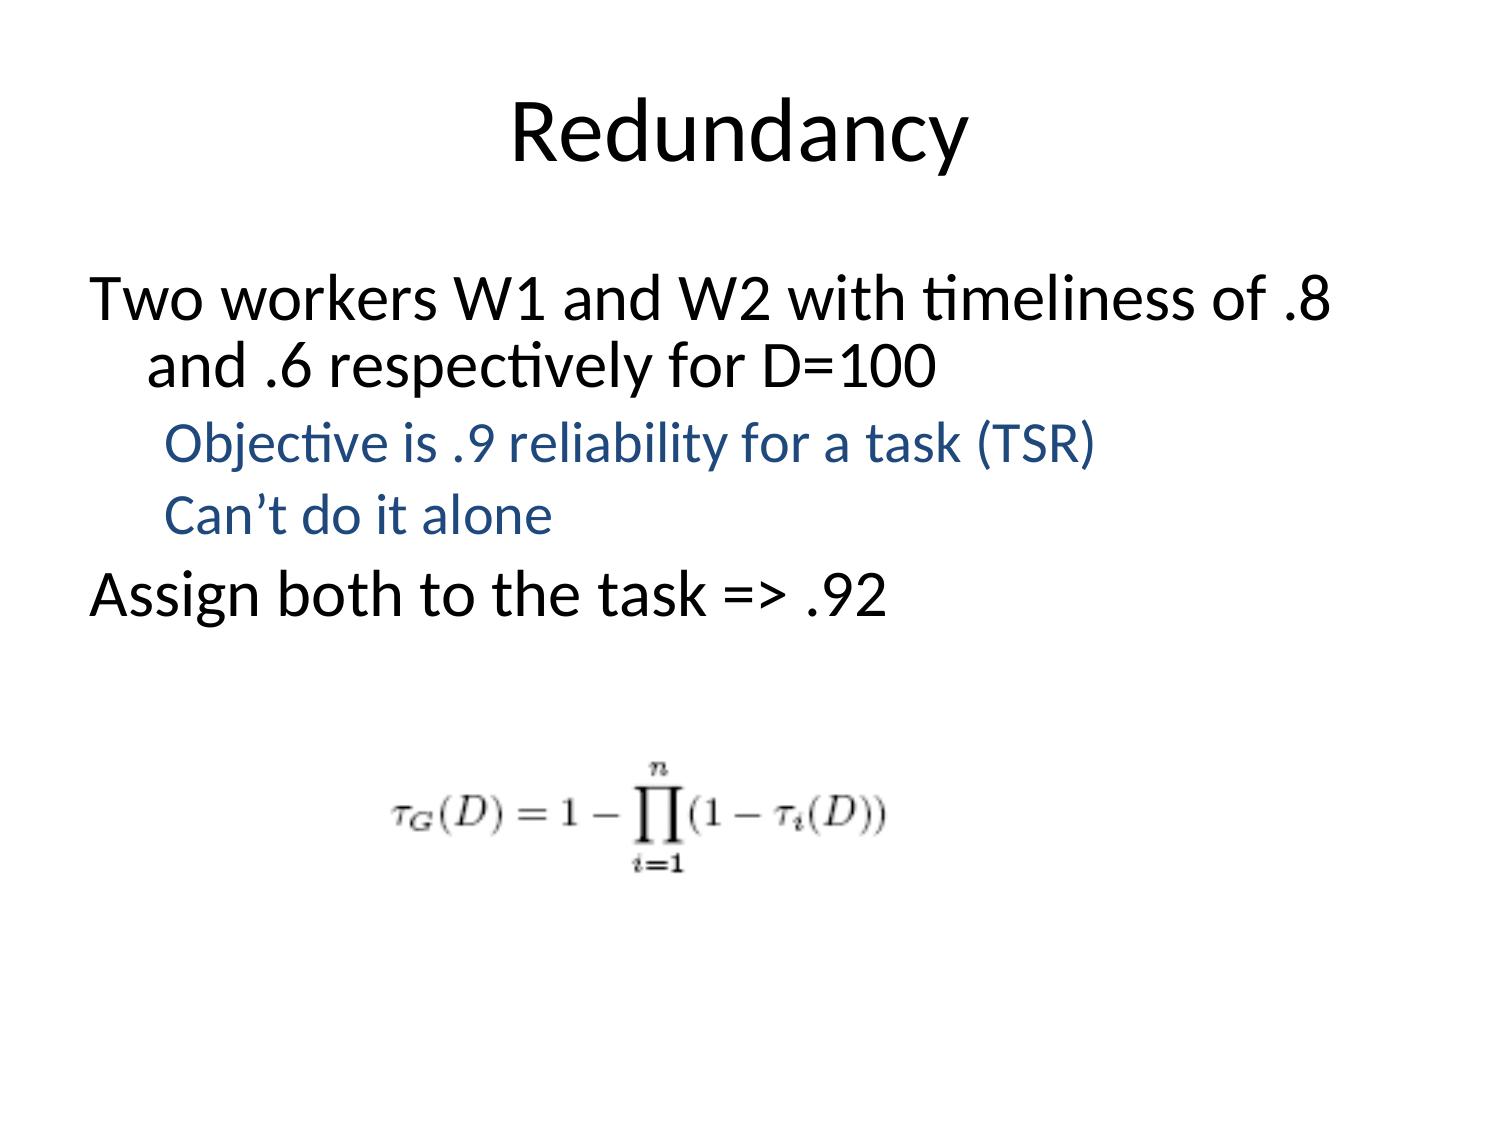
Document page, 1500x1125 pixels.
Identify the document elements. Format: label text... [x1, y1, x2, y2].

list Two workers W1 and W2 with timeliness of .8 and .6 respectively for D=100 Objective is .9 reliability for a task (TSR) Can’t do it alone Assign both to the task => .92 [75, 262, 1426, 1006]
picture [350, 749, 938, 887]
title Redundancy [75, 45, 1426, 233]
